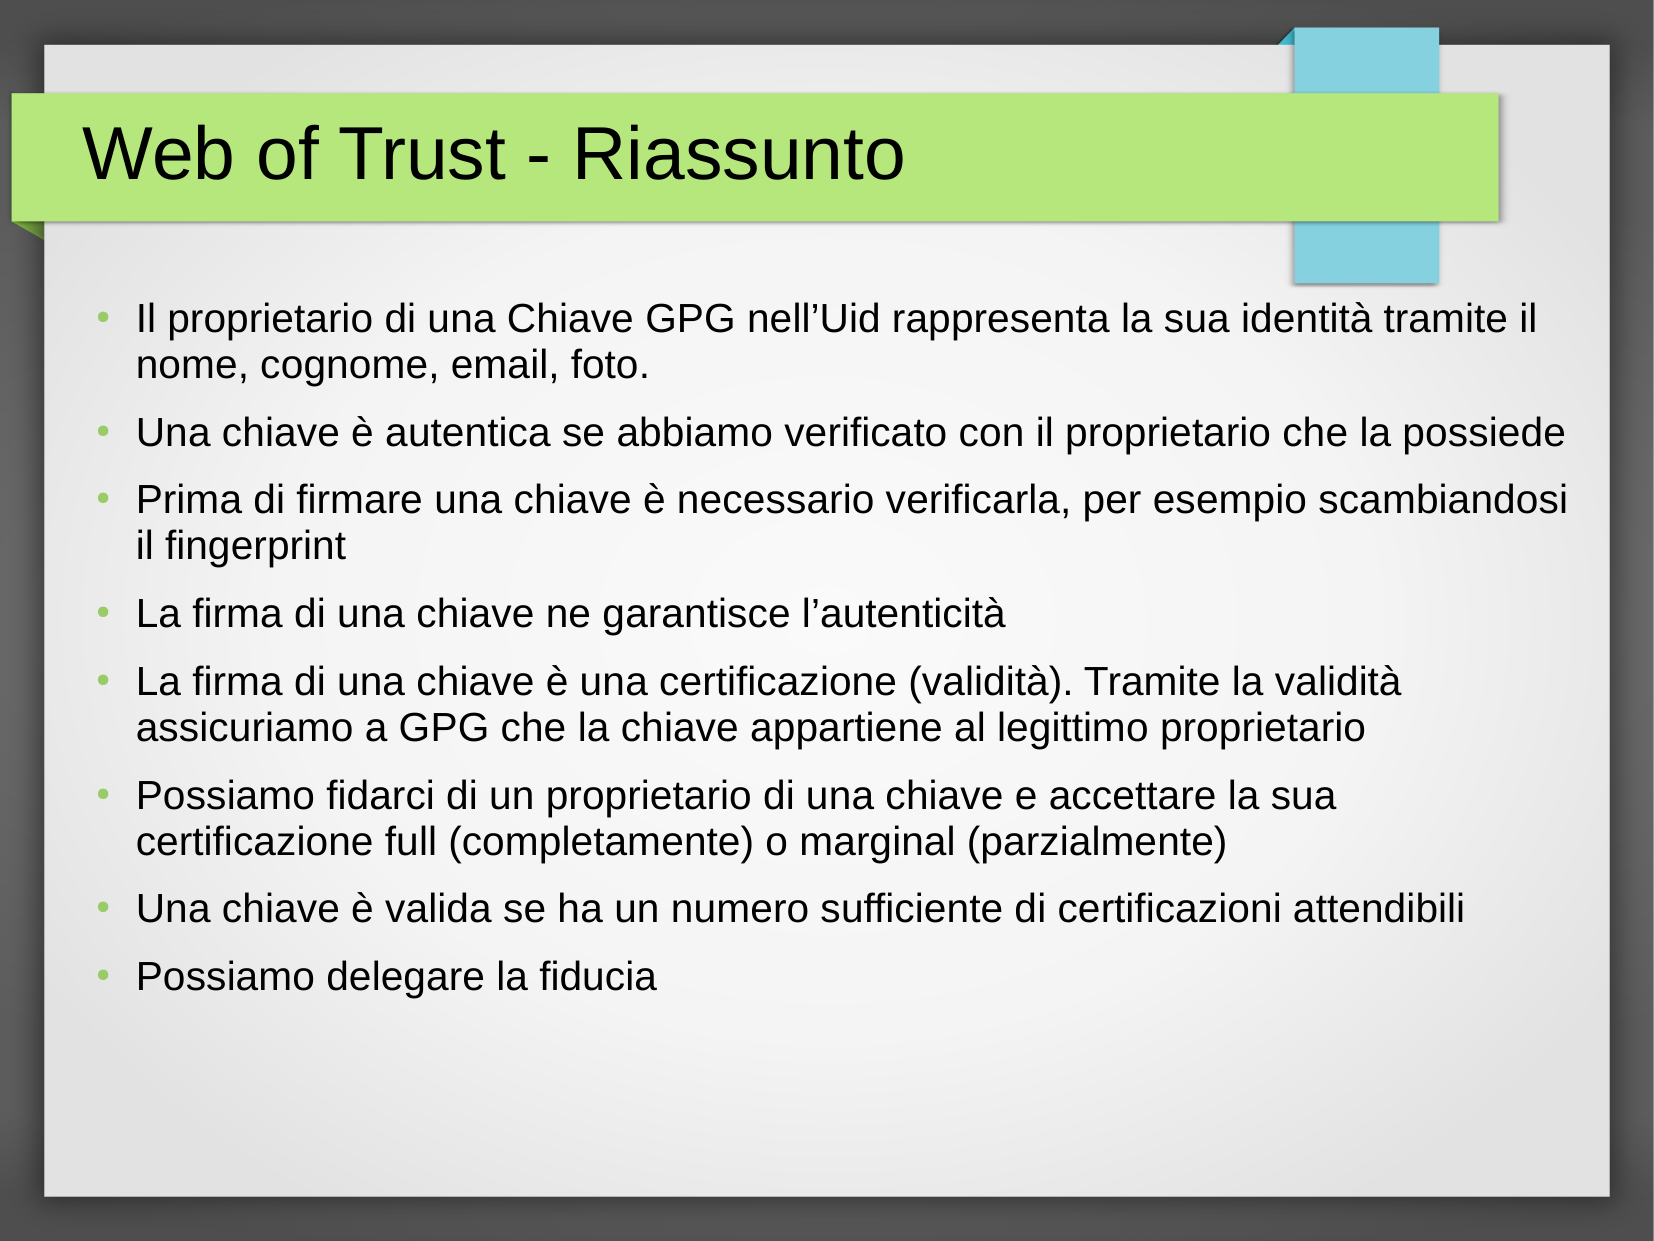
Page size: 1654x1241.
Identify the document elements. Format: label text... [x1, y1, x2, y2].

list Il proprietario di una Chiave GPG nell’Uid rappresenta la sua identità tramite il nome, cognome, email, foto. Una chiave è autentica se abbiamo verificato con il proprietario che la possiede Prima di firmare una chiave è necessario verificarla, per esempio scambiandosi il fingerprint La firma di una chiave ne garantisce l’autenticità La firma di una chiave è una certificazione (validità). Tramite la validità assicuriamo a GPG che la chiave appartiene al legittimo proprietario Possiamo fidarci di un proprietario di una chiave e accettare la sua certificazione full (completamente) o marginal (parzialmente) Una chiave è valida se ha un numero sufficiente di certificazioni attendibili Possiamo delegare la fiducia [82, 295, 1571, 1015]
title Web of Trust - Riassunto [82, 94, 1264, 213]
picture [0, 0, 1654, 1241]
